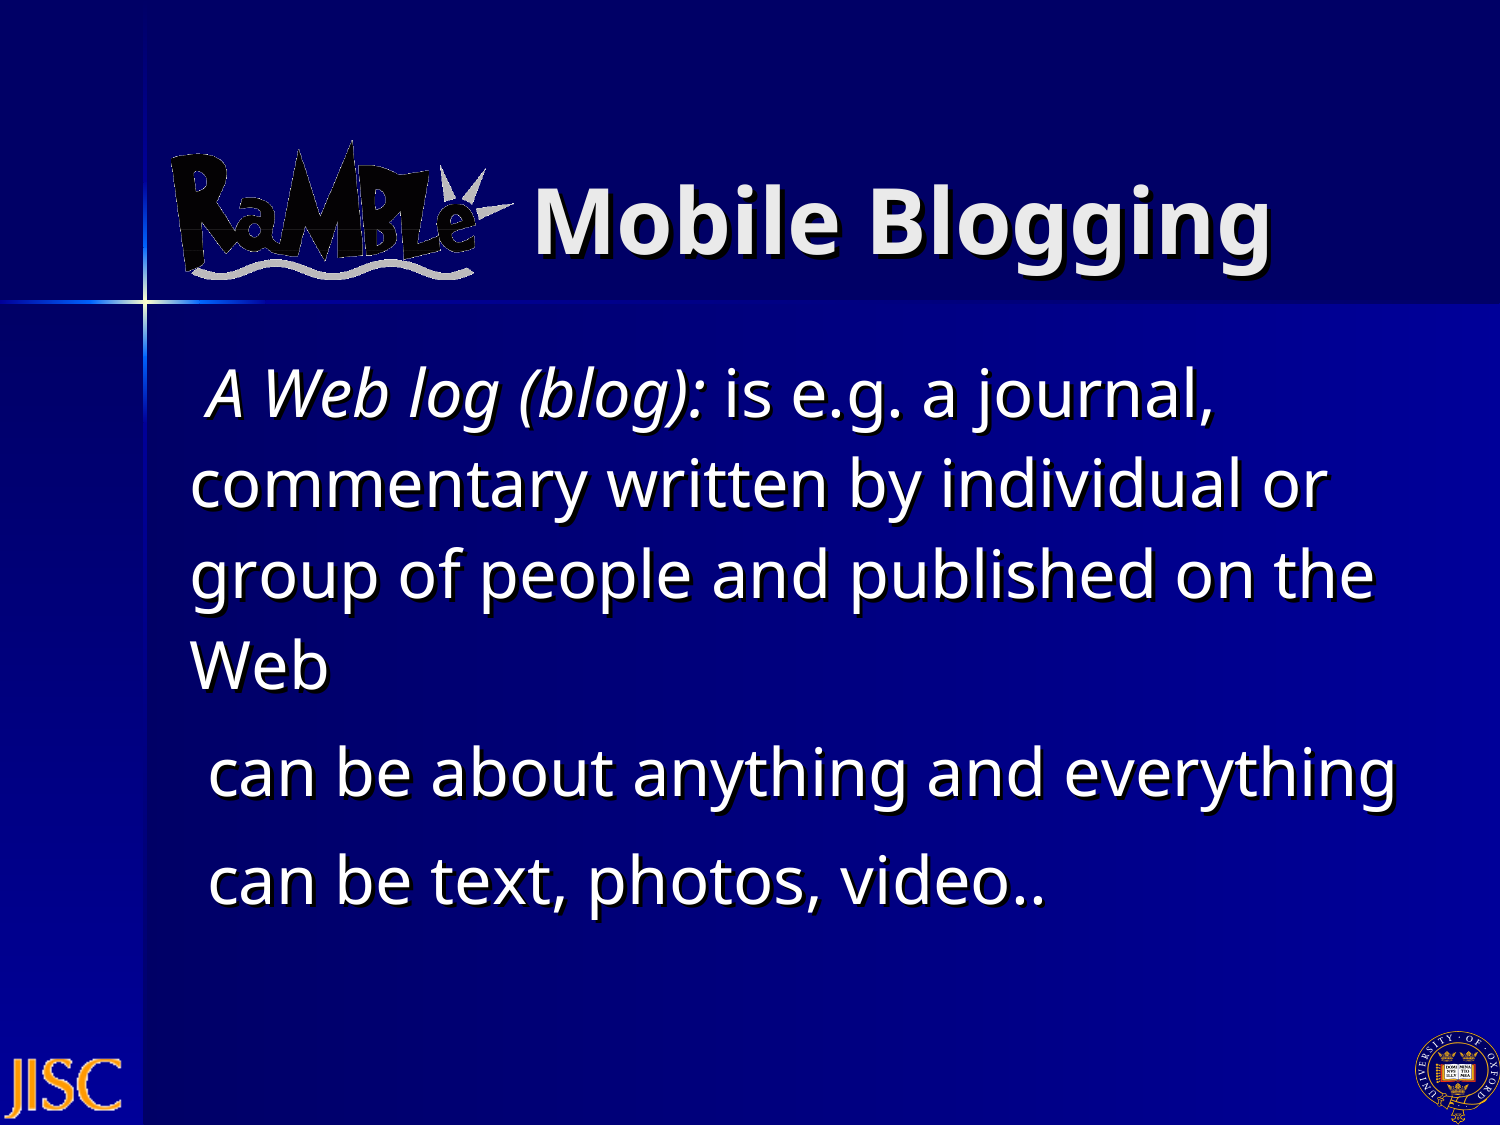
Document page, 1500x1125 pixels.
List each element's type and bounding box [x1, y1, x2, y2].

picture [1415, 1031, 1500, 1125]
picture [0, 1056, 126, 1125]
picture [171, 137, 514, 280]
